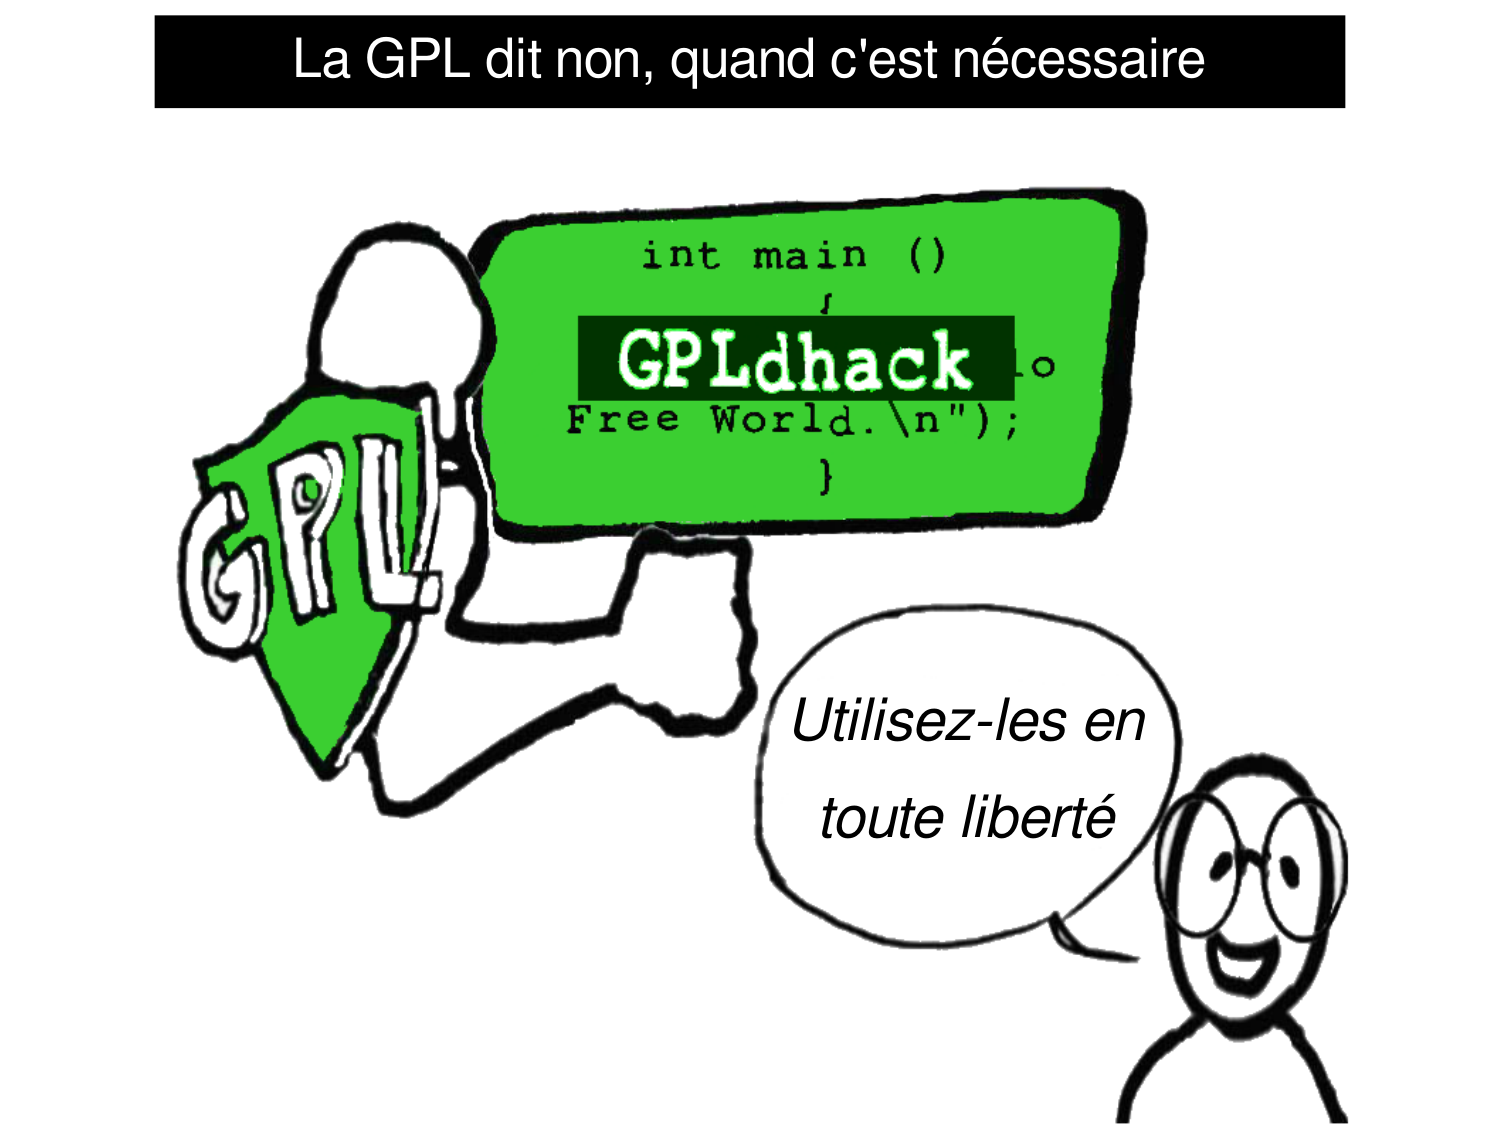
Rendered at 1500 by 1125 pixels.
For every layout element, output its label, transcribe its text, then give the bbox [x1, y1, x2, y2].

text_box Utilisez-les en toute liberté [770, 618, 1161, 927]
picture [150, 0, 1351, 1125]
text_box La GPL dit non, quand c'est nécessaire [154, 15, 1346, 109]
